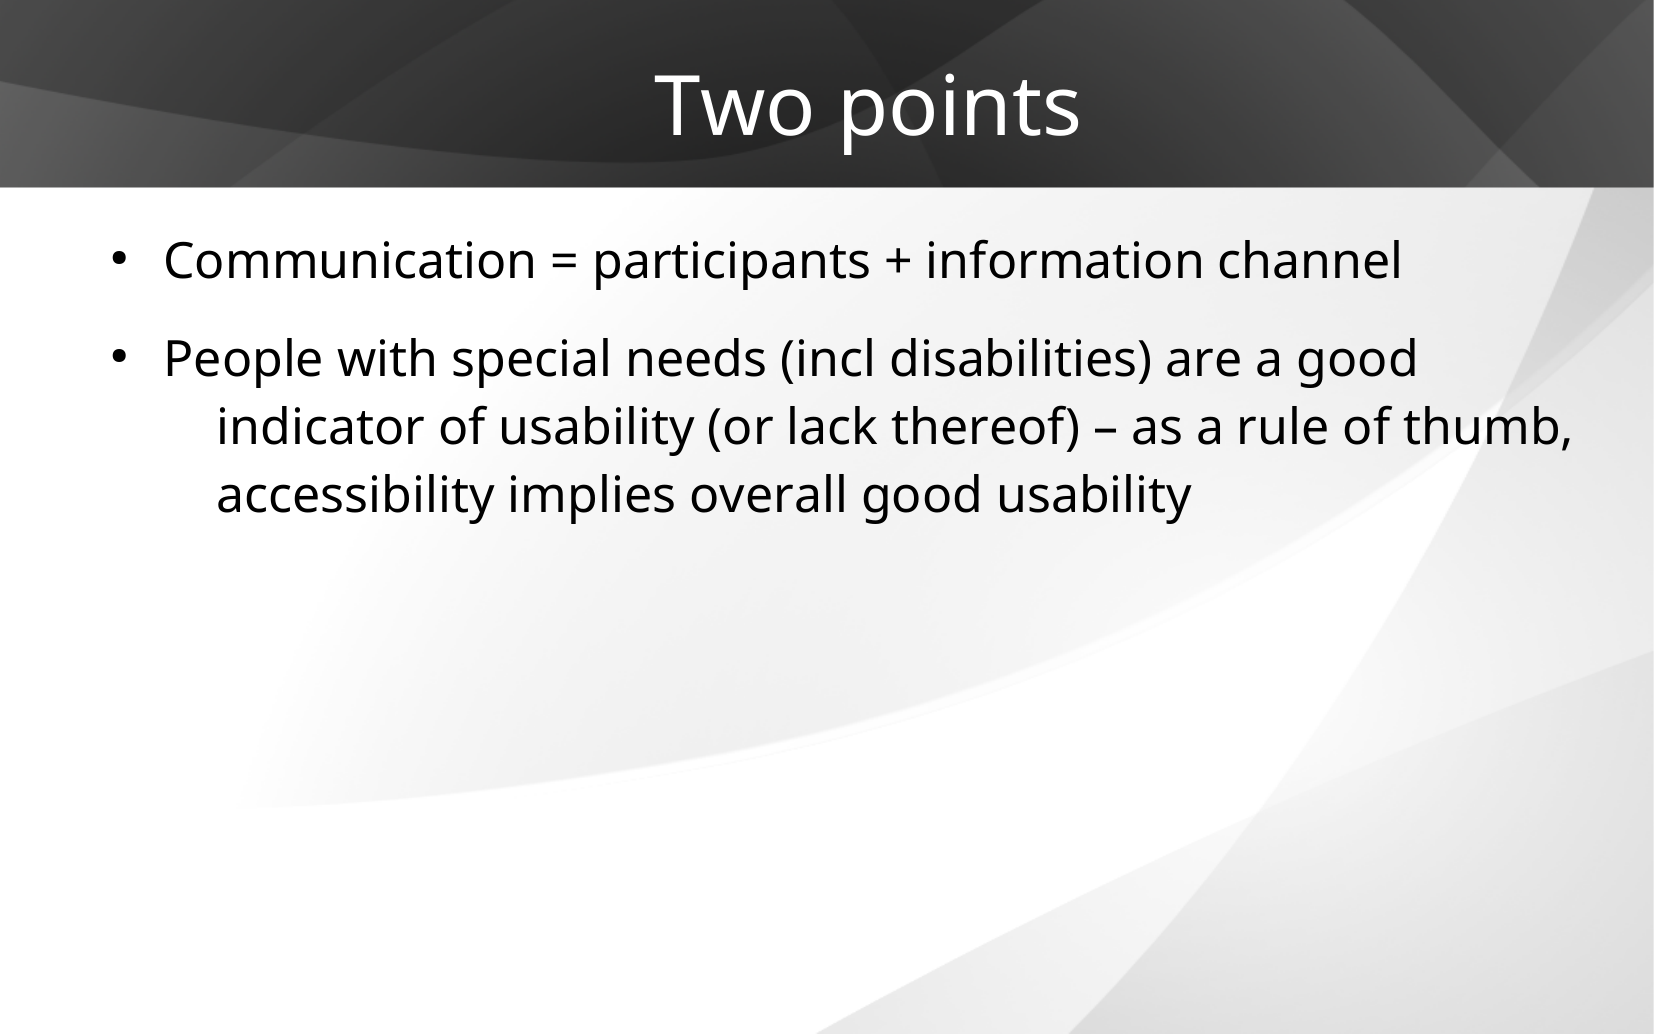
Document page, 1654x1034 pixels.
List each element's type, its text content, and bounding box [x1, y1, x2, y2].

title Two points [124, 0, 1613, 208]
list Communication = participants + information channel People with special needs (incl disabilities) are a good indicator of usability (or lack thereof) – as a rule of thumb, accessibility implies overall good usability [75, 225, 1613, 1013]
picture [0, 0, 1654, 1034]
